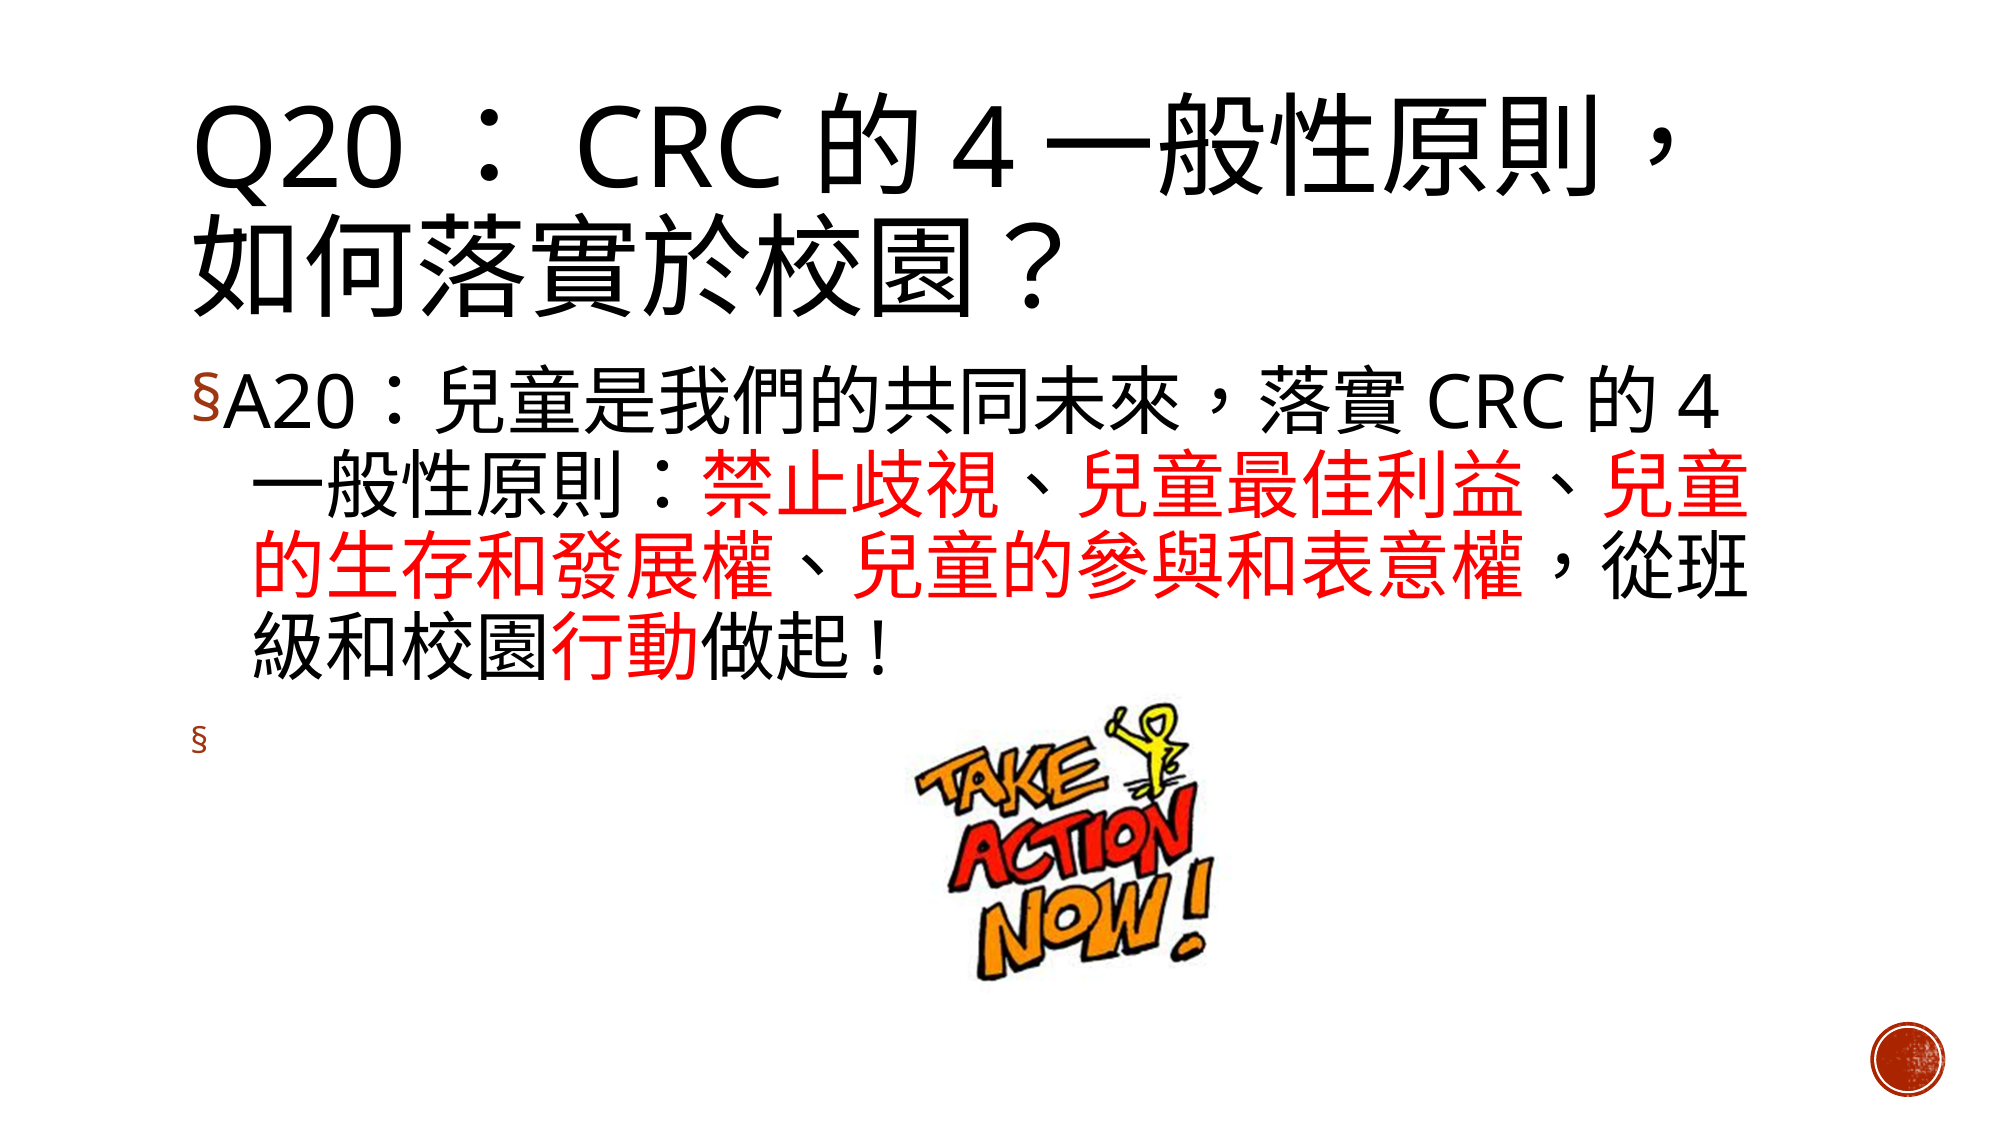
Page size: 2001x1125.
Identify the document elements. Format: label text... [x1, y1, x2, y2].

list A20：兒童是我們的共同未來，落實CRC的4一般性原則：禁止歧視、兒童最佳利益、兒童的生存和發展權、兒童的參與和表意權，從班級和校園行動做起! [175, 348, 1826, 1013]
title Q20：CRC的4一般性原則，如何落實於校園？ [175, 79, 1826, 344]
picture [880, 680, 1241, 1023]
